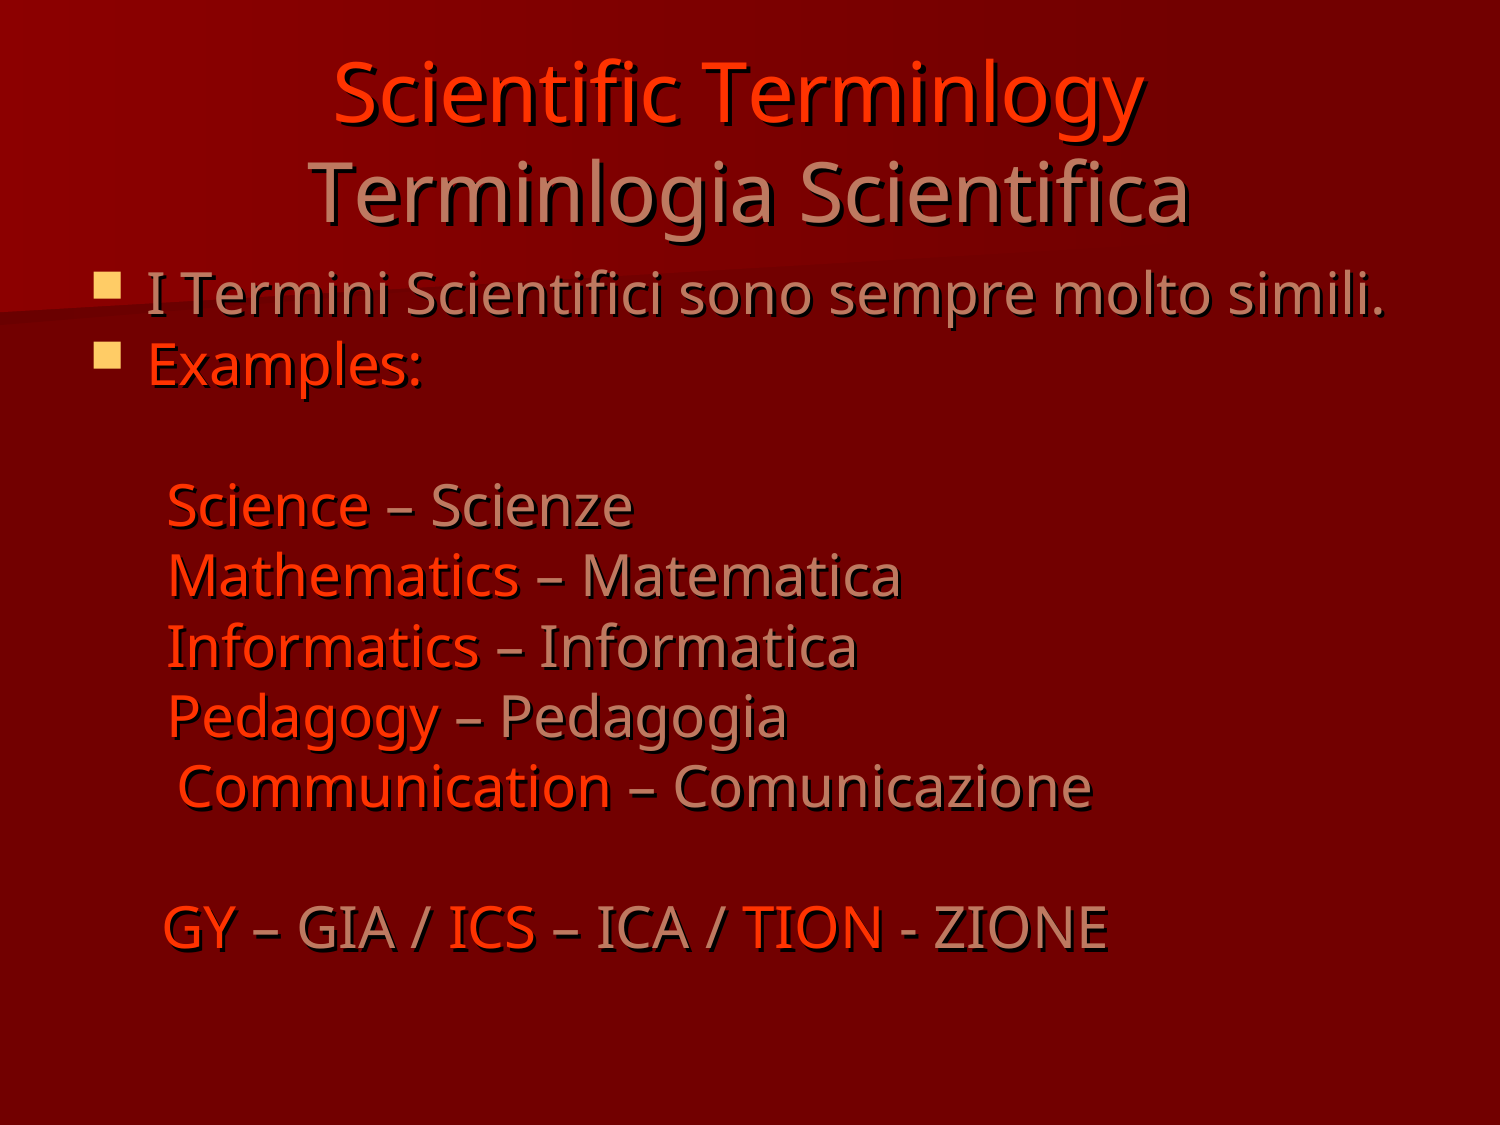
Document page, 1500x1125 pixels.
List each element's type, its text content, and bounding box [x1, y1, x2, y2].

list I Termini Scientifici sono sempre molto simili. Examples: Science – Scienze Mathematics – Matematica Informatics – Informatica Pedagogy – Pedagogia Communication – Comunicazione GY – GIA / ICS – ICA / TION - ZIONE [75, 262, 1426, 1000]
title Scientific Terminlogy Terminlogia Scientifica [75, 45, 1426, 233]
